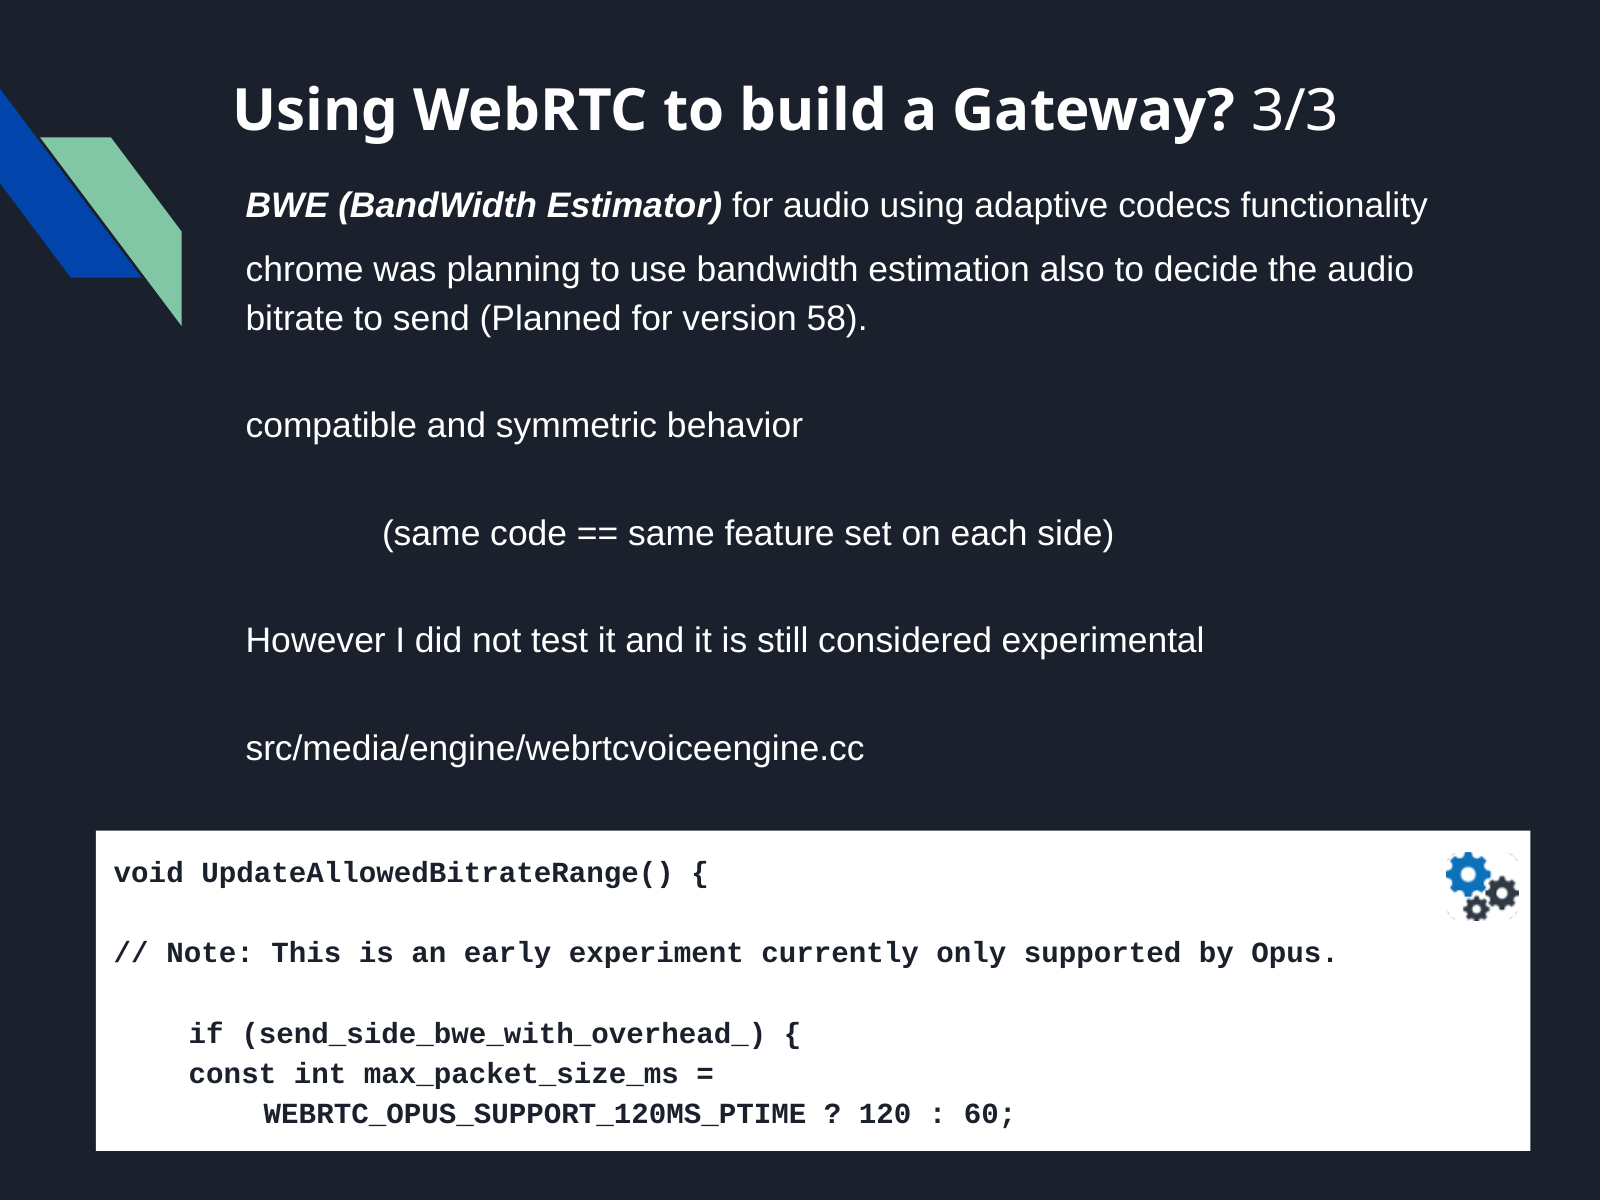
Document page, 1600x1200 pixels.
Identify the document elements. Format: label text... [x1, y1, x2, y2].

text_box void UpdateAllowedBitrateRange() { // Note: This is an early experiment currently only supported by Opus. if (send_side_bwe_with_overhead_) { const int max_packet_size_ms = WEBRTC_OPUS_SUPPORT_120MS_PTIME ? 120 : 60; [95, 830, 1531, 1151]
text_box BWE (BandWidth Estimator) for audio using adaptive codecs functionality chrome was planning to use bandwidth estimation also to decide the audio bitrate to send (Planned for version 58). compatible and symmetric behavior (same code == same feature set on each side) However I did not test it and it is still considered experimental src/media/engine/webrtcvoiceengine.cc [230, 146, 1531, 821]
picture [1446, 852, 1519, 921]
title Using WebRTC to build a Gateway? 3/3 [214, 54, 1447, 268]
